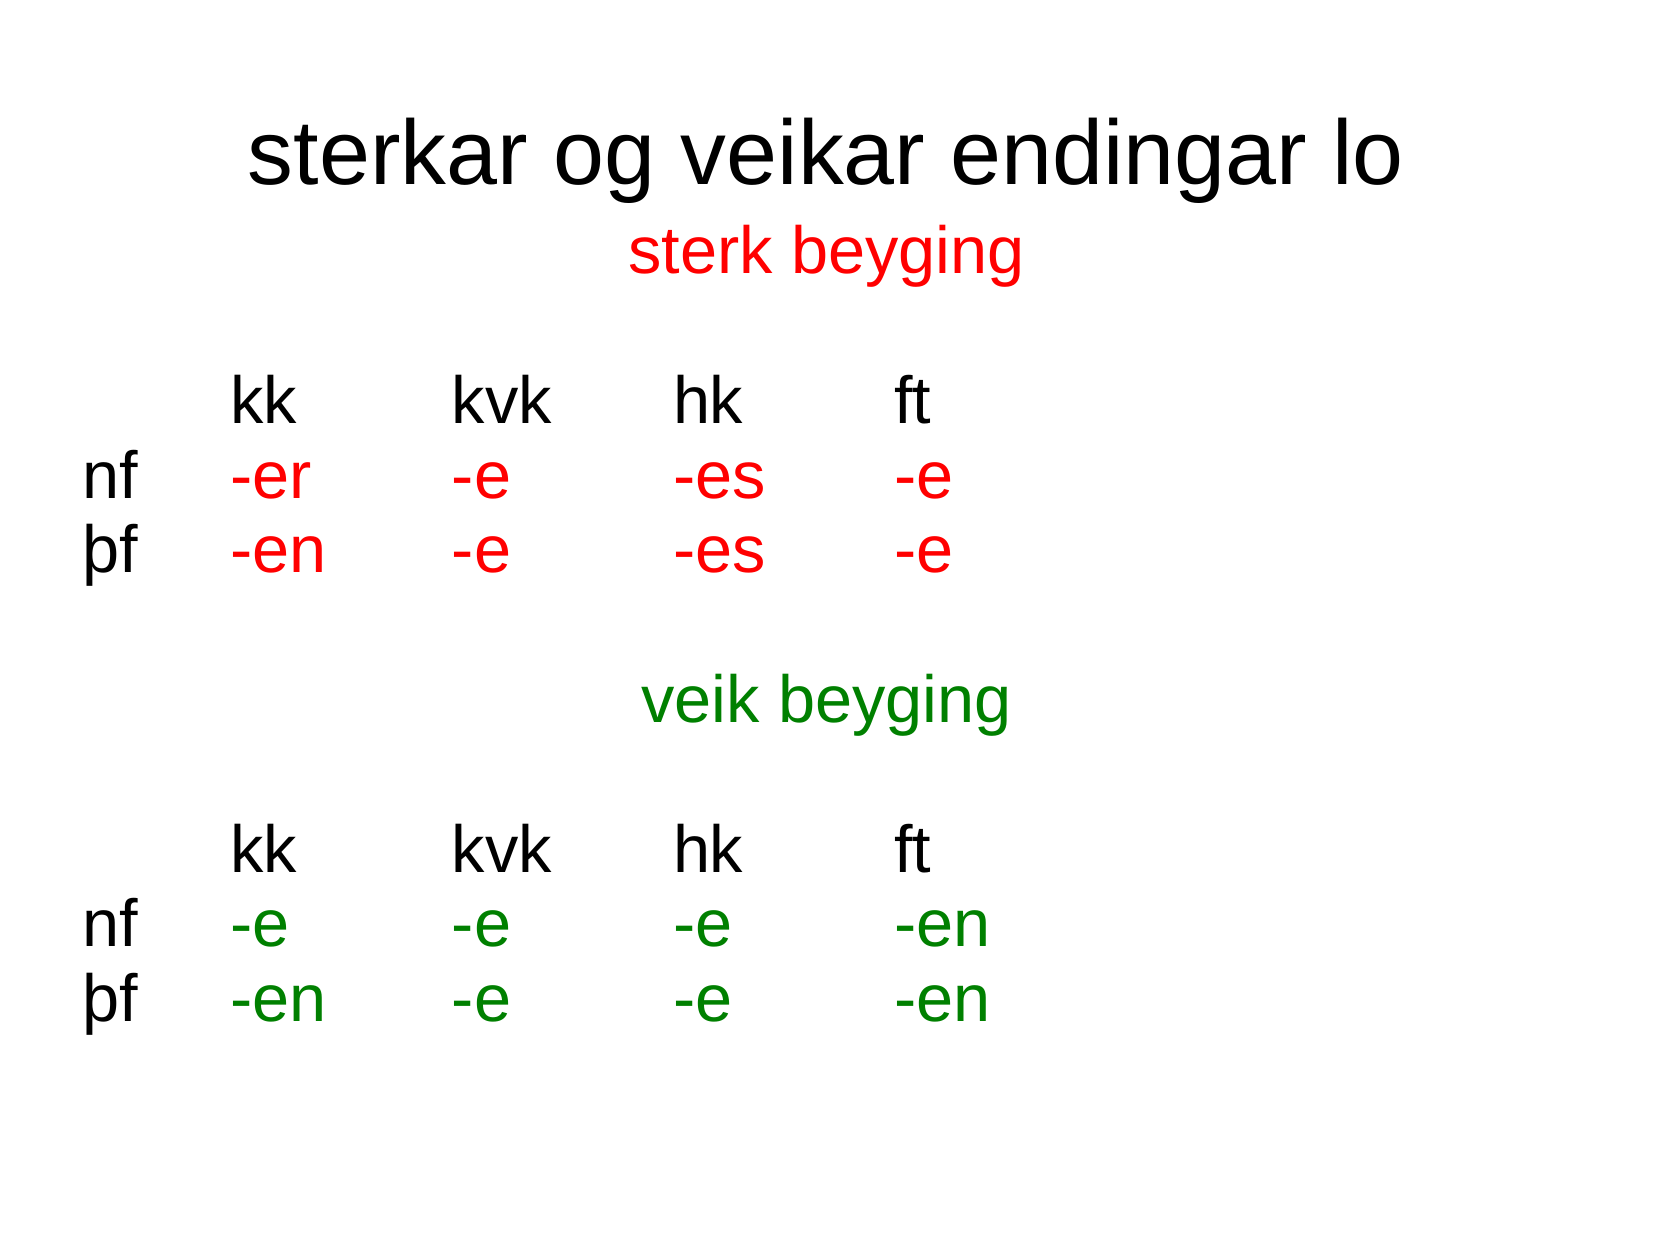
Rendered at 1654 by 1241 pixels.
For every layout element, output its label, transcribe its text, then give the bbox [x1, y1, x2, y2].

title sterkar og veikar endingar lo [82, 56, 1571, 213]
subtitle sterk beyging kk kvk hk ft nf -er -e -es -e þf -en -e -es -e veik beyging kk kvk hk ft nf -e -e -e -en þf -en -e -e -en [82, 213, 1571, 1186]
